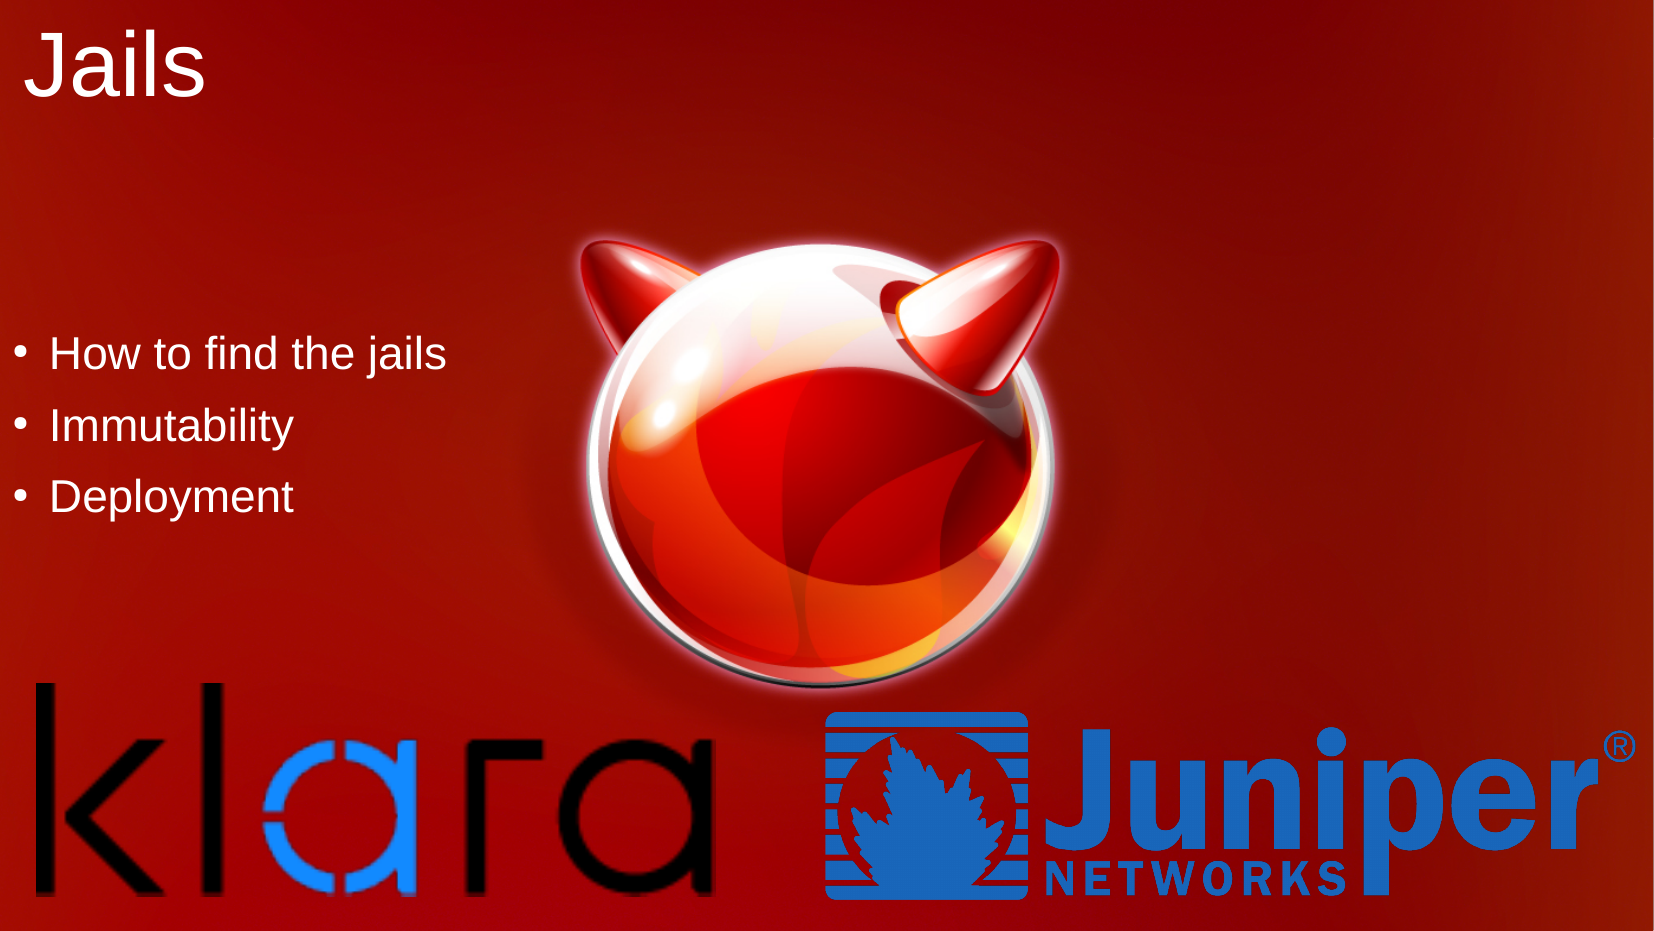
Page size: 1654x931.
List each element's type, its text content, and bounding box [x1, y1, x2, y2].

title Jails [23, 11, 1589, 119]
list How to find the jails Immutability Deployment [0, 255, 727, 526]
picture [0, 0, 1654, 931]
